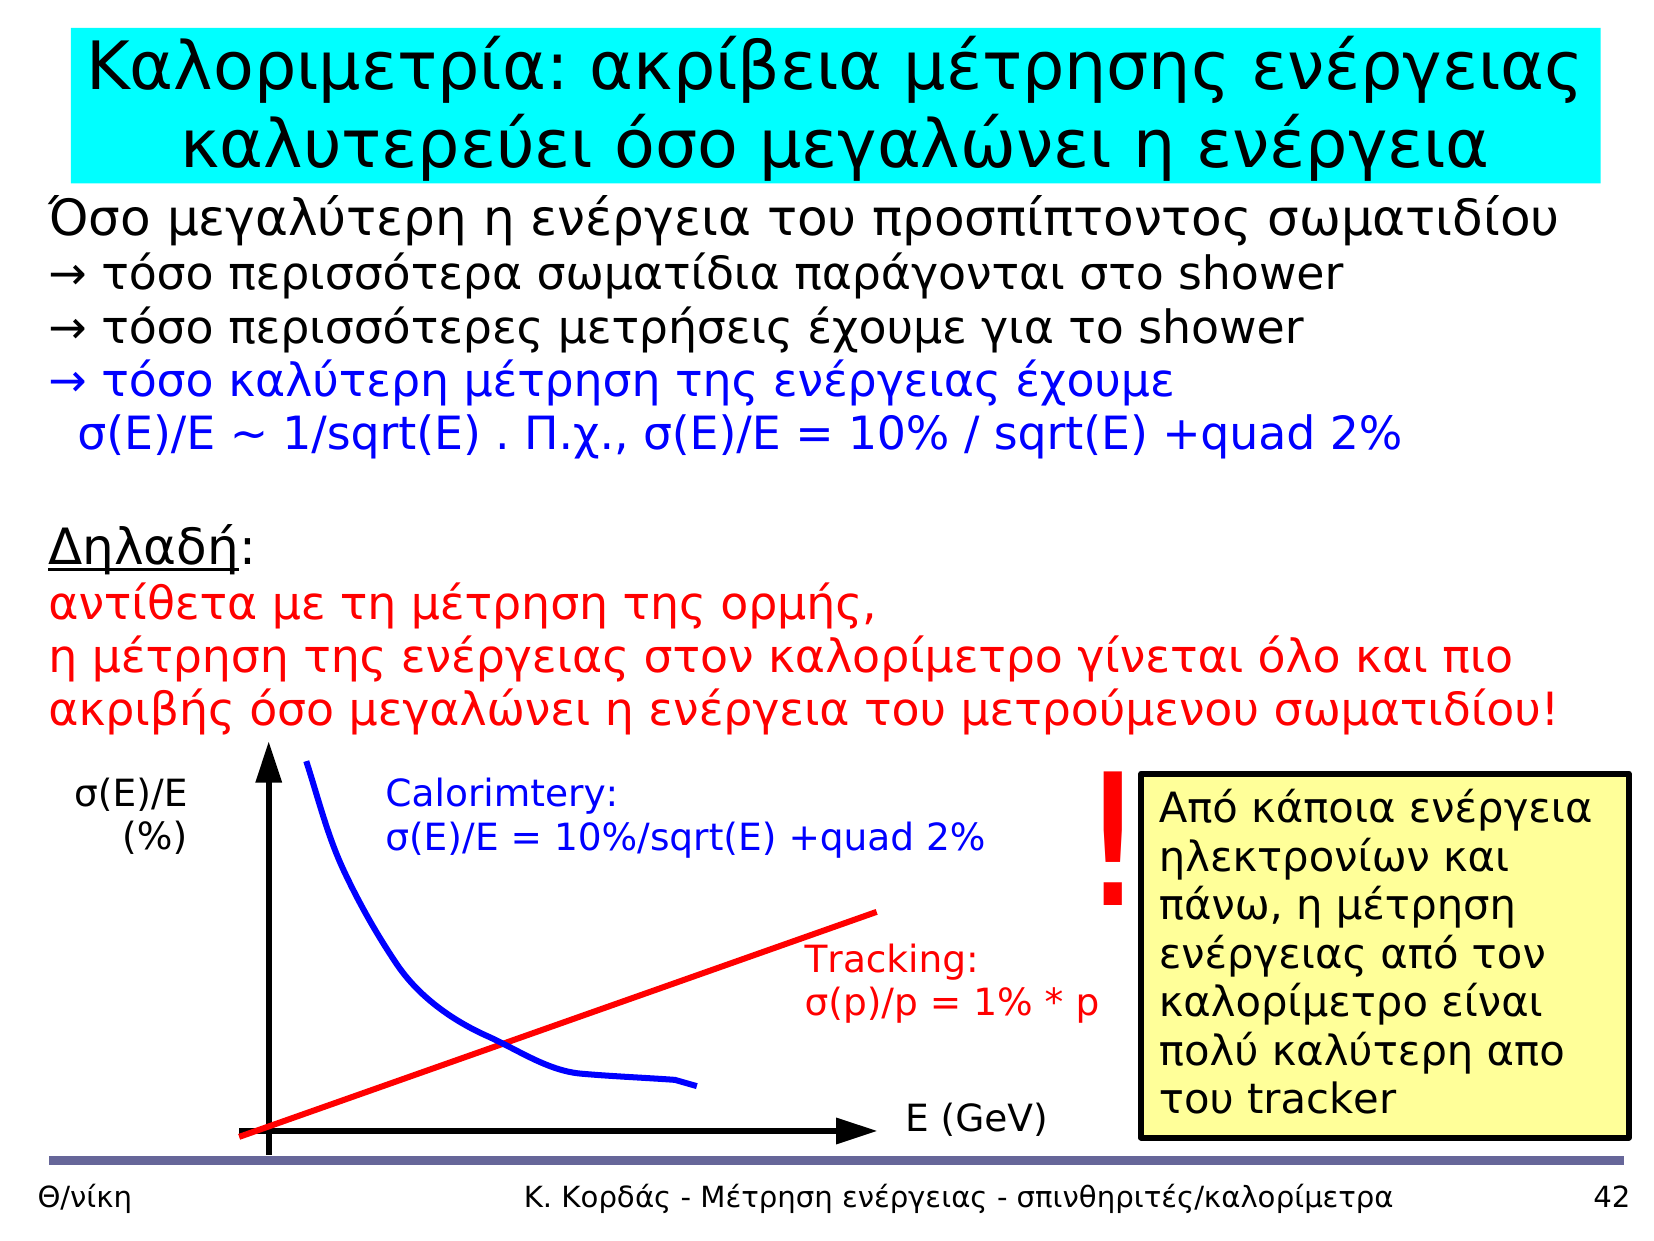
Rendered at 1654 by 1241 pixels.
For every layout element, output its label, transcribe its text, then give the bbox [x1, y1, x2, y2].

text_box Από κάποια ενέργεια ηλεκτρονίων και πάνω, η μέτρηση ενέργειας από τον καλορίμετρο είναι πολύ καλύτερη απο του tracker [1141, 773, 1629, 1138]
text_box σ(Ε)/Ε (%) [59, 763, 247, 867]
text_box Ε (GeV) [890, 1089, 1063, 1149]
text_box Tracking: σ(p)/p = 1% * p [789, 930, 1115, 1033]
text_box Όσο μεγαλύτερη η ενέργεια του προσπίπτοντος σωματιδίου → τόσο περισσότερα σωματίδια παράγονται στο shower → τόσο περισσότερες μετρήσεις έχουμε για το shower → τόσο καλύτερη μέτρηση της ενέργειας έχουμε σ(Ε)/Ε ~ 1/sqrt(Ε) . Π.χ., σ(Ε)/Ε = 10% / sqrt(Ε) +quad 2% Δηλαδή: αντίθετα με τη μέτρηση της ορμής, η μέτρηση της ενέργειας στον καλορίμετρο γίνεται όλο και πιο ακριβής όσο μεγαλώνει η ενέργεια του μετρούμενου σωματιδίου! [33, 181, 1609, 747]
text_box Calorimtery: σ(E)/E = 10%/sqrt(E) +quad 2% [370, 764, 1002, 868]
title Καλοριμετρία: ακρίβεια μέτρησης ενέργειας καλυτερεύει όσο μεγαλώνει η ενέργεια [70, 27, 1601, 181]
text_box ! [1061, 728, 1165, 957]
